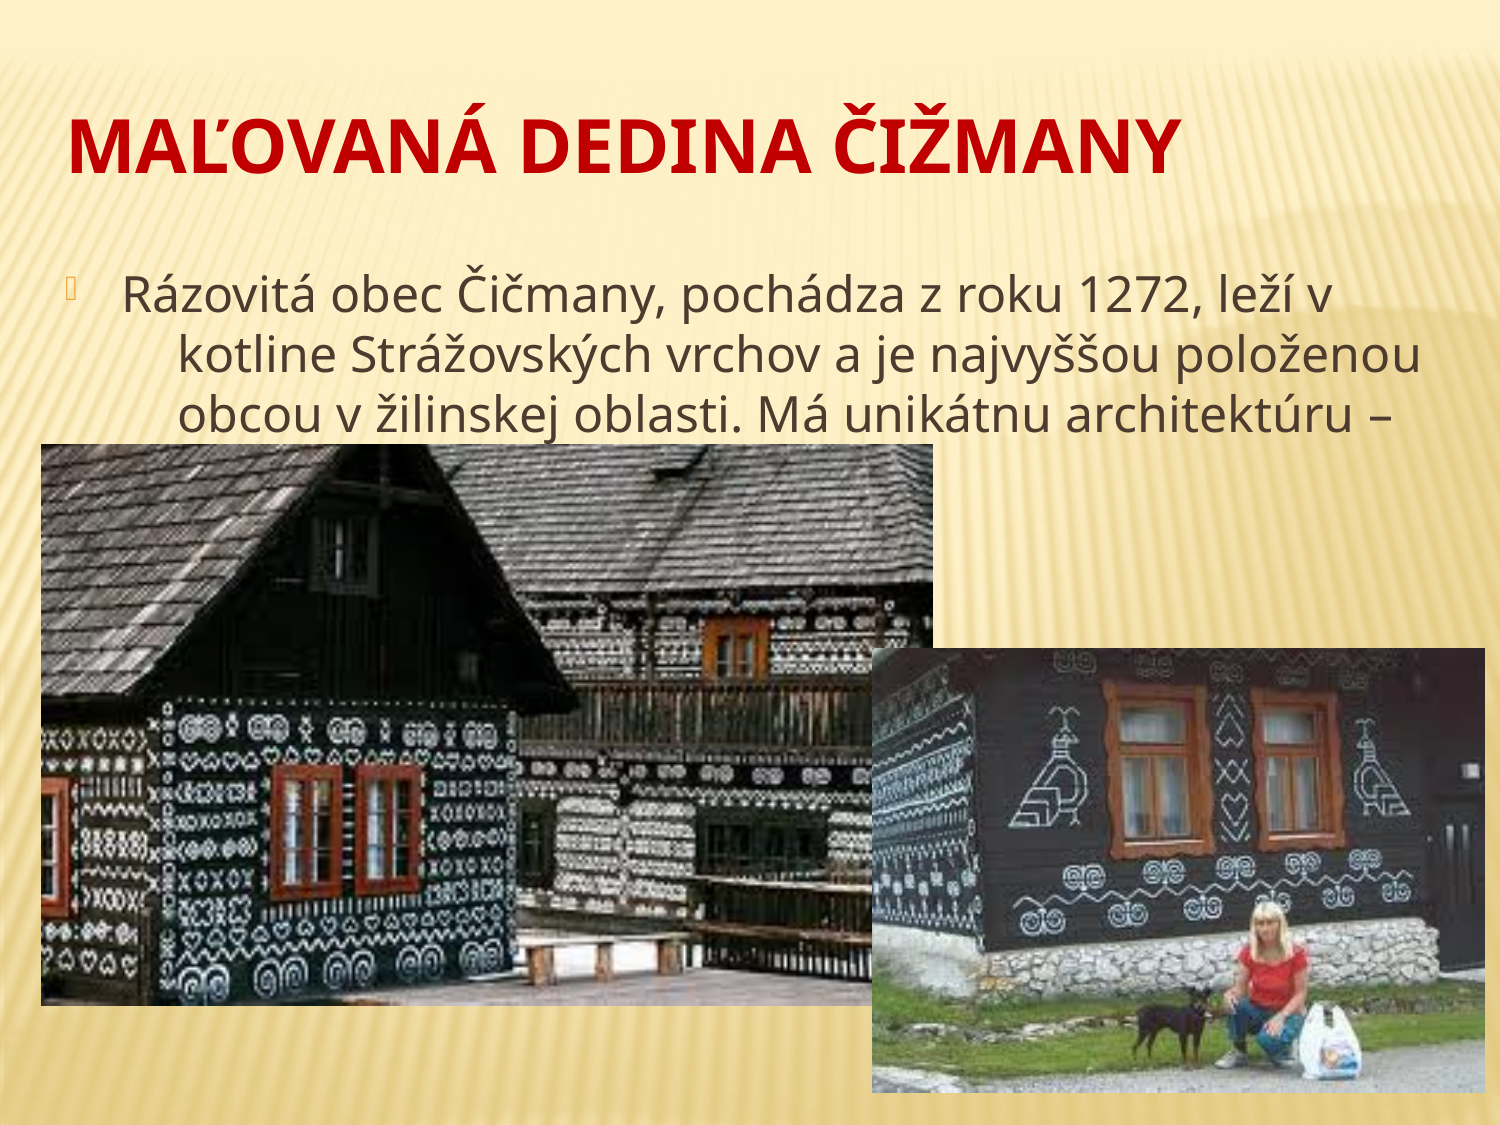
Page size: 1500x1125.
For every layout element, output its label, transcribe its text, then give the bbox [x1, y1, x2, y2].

title Maľovaná dedina Čižmany [50, 75, 1476, 213]
picture [41, 444, 1485, 1093]
list Rázovitá obec Čičmany, pochádza z roku 1272, leží v kotline Strážovských vrchov a je najvyššou položenou obcou v žilinskej oblasti. Má unikátnu architektúru – maľované drevenice. [50, 254, 1476, 648]
